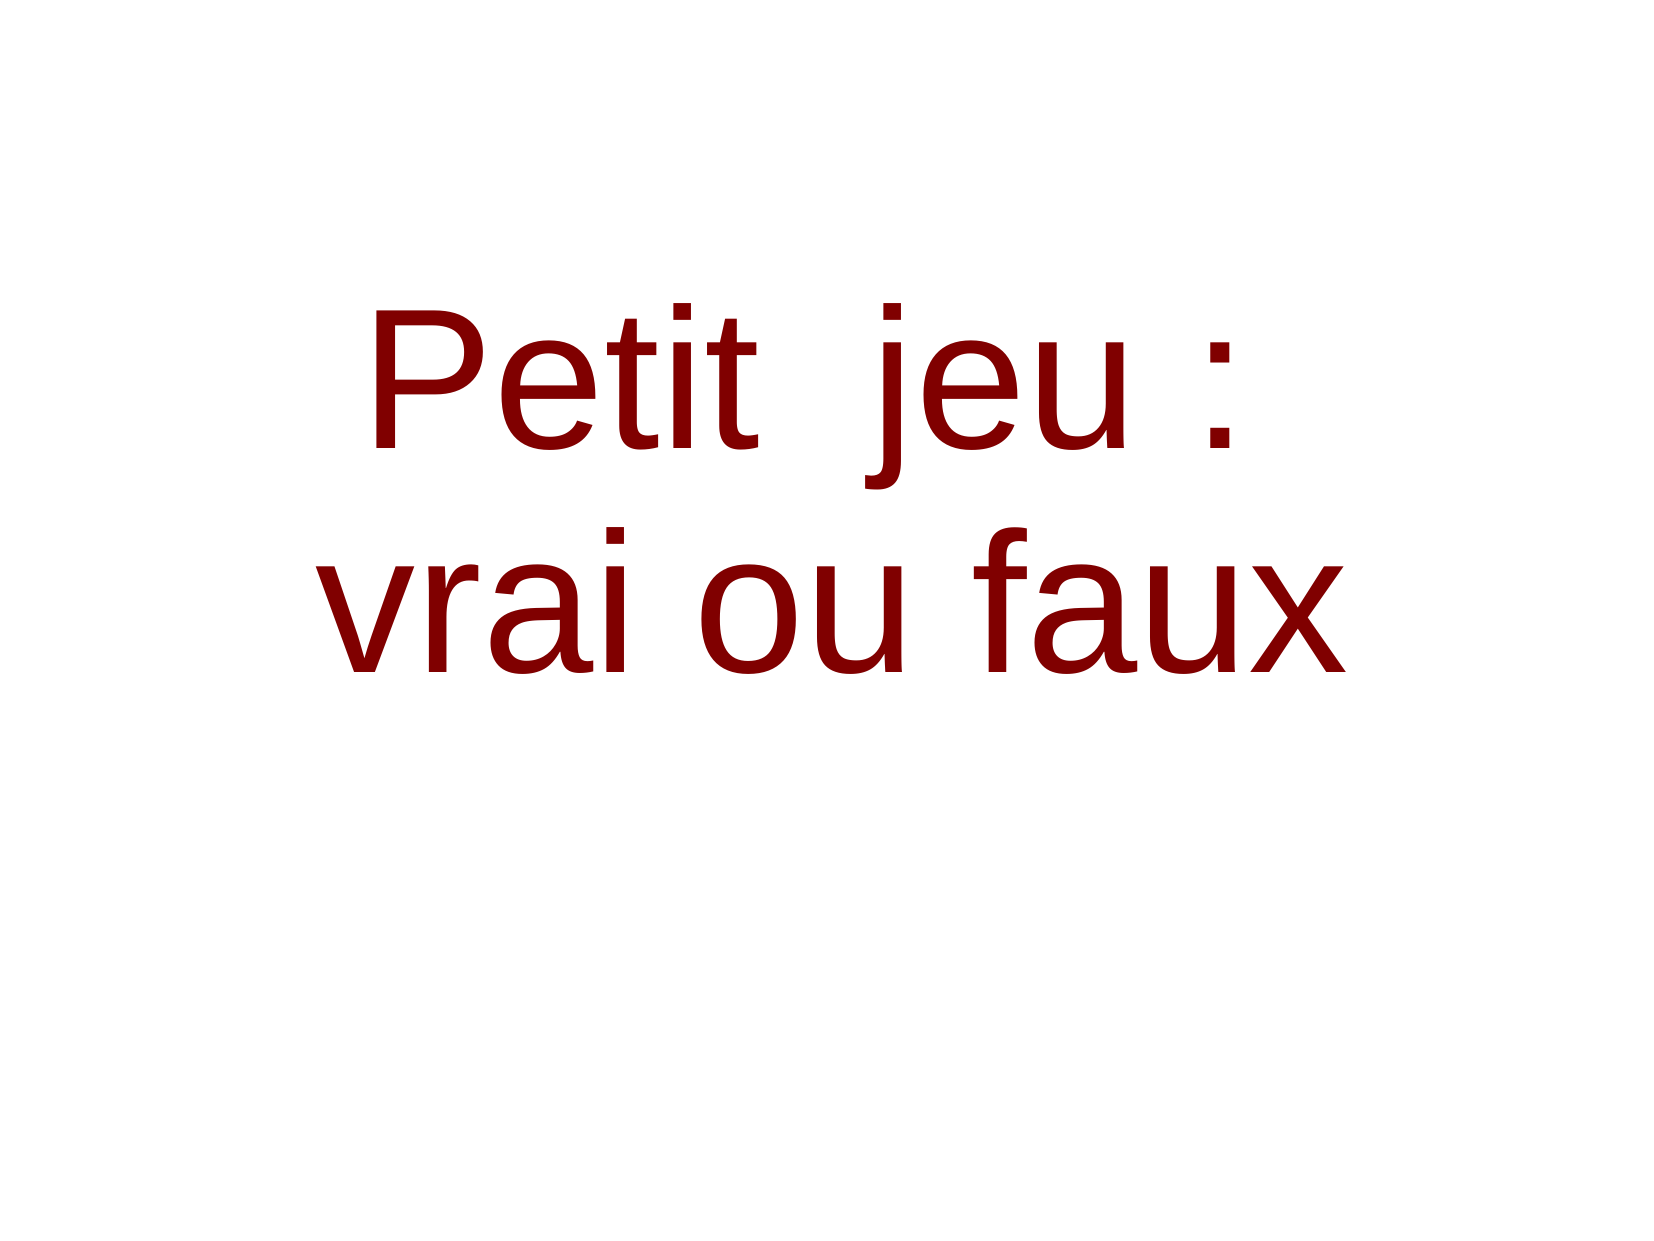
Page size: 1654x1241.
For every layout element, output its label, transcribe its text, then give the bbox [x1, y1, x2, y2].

text_box Petit jeu : vrai ou faux [153, 260, 1512, 723]
